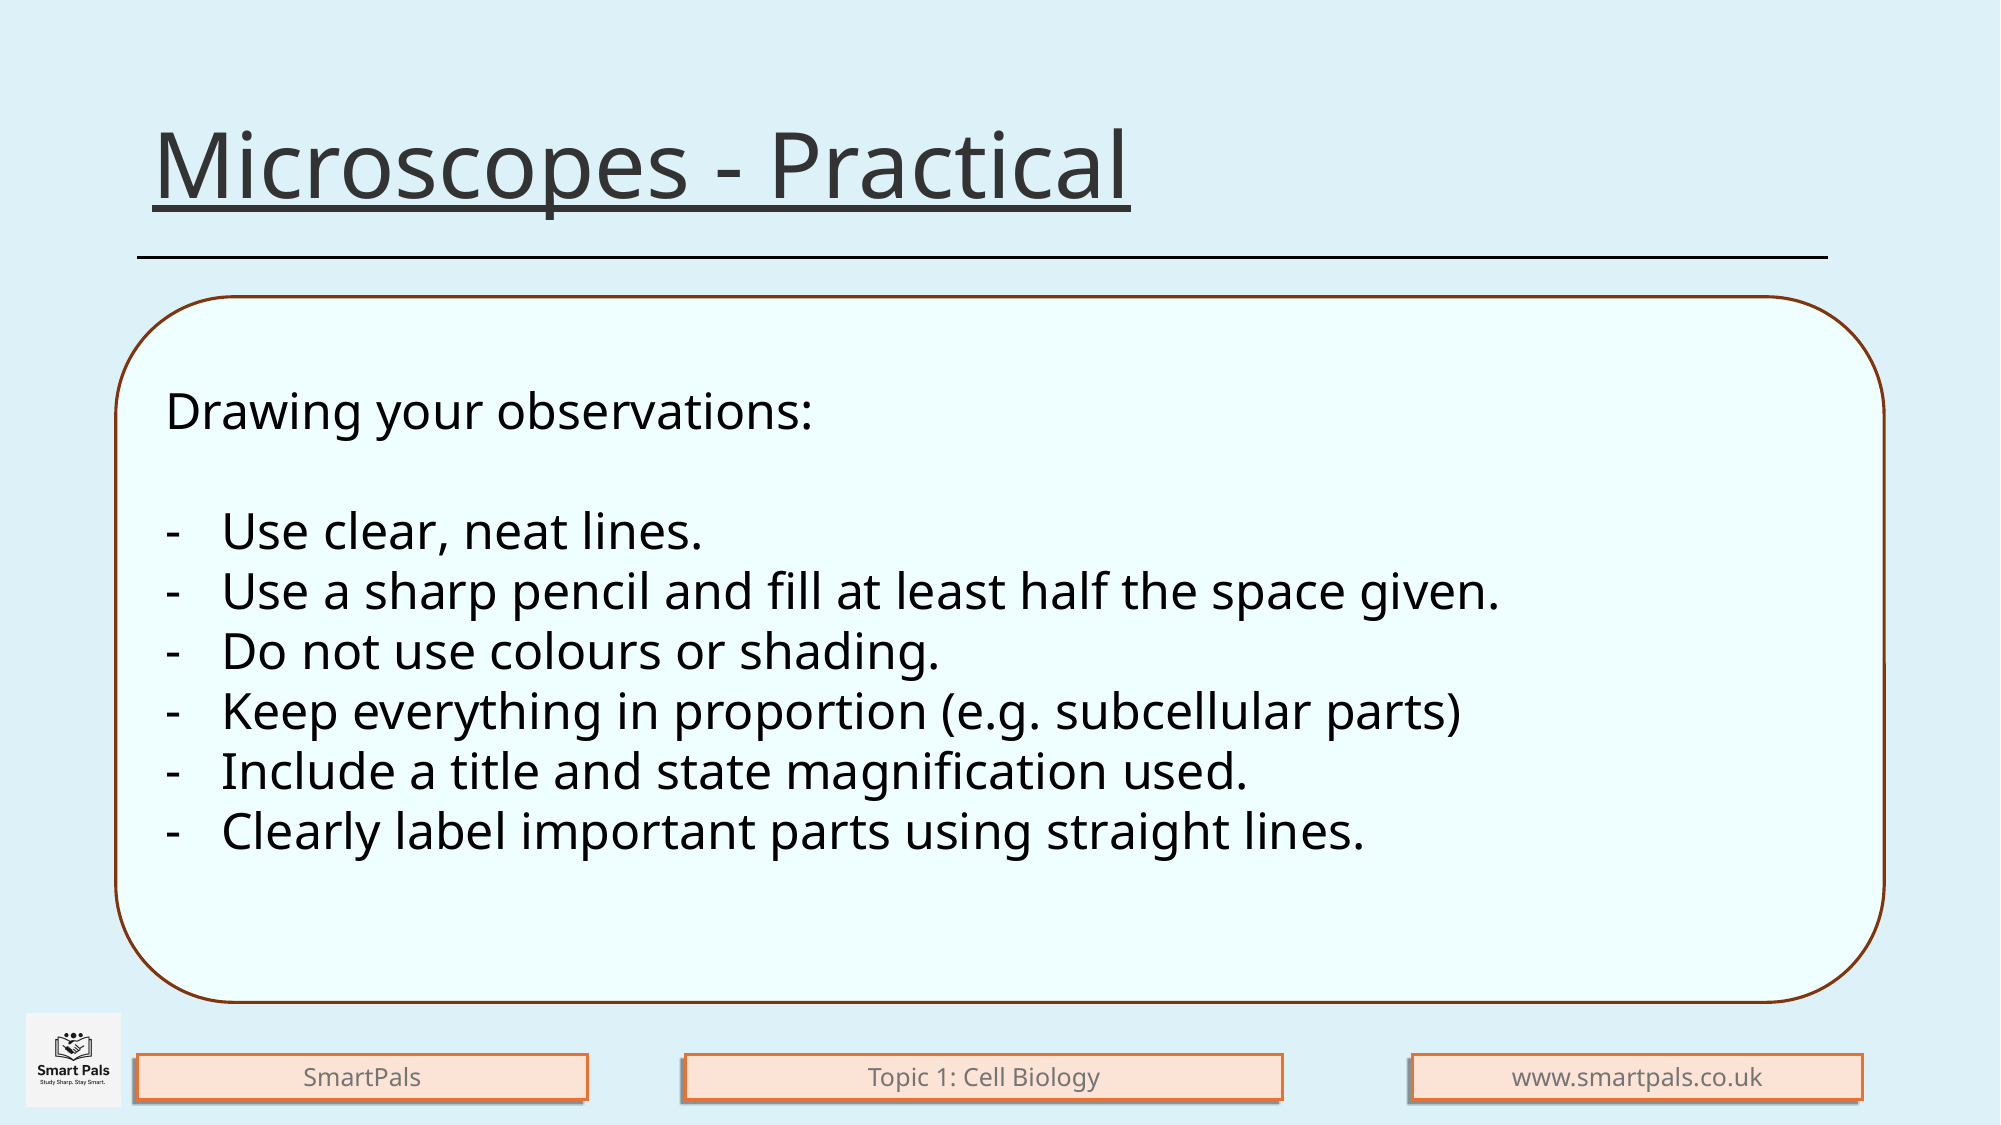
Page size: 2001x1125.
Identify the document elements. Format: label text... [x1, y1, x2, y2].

title Microscopes - Practical [137, 59, 1863, 278]
text_box Drawing your observations: Use clear, neat lines. Use a sharp pencil and fill at least half the space given. Do not use colours or shading. Keep everything in proportion (e.g. subcellular parts) Include a title and state magnification used. Clearly label important parts using straight lines. [115, 296, 1885, 1003]
